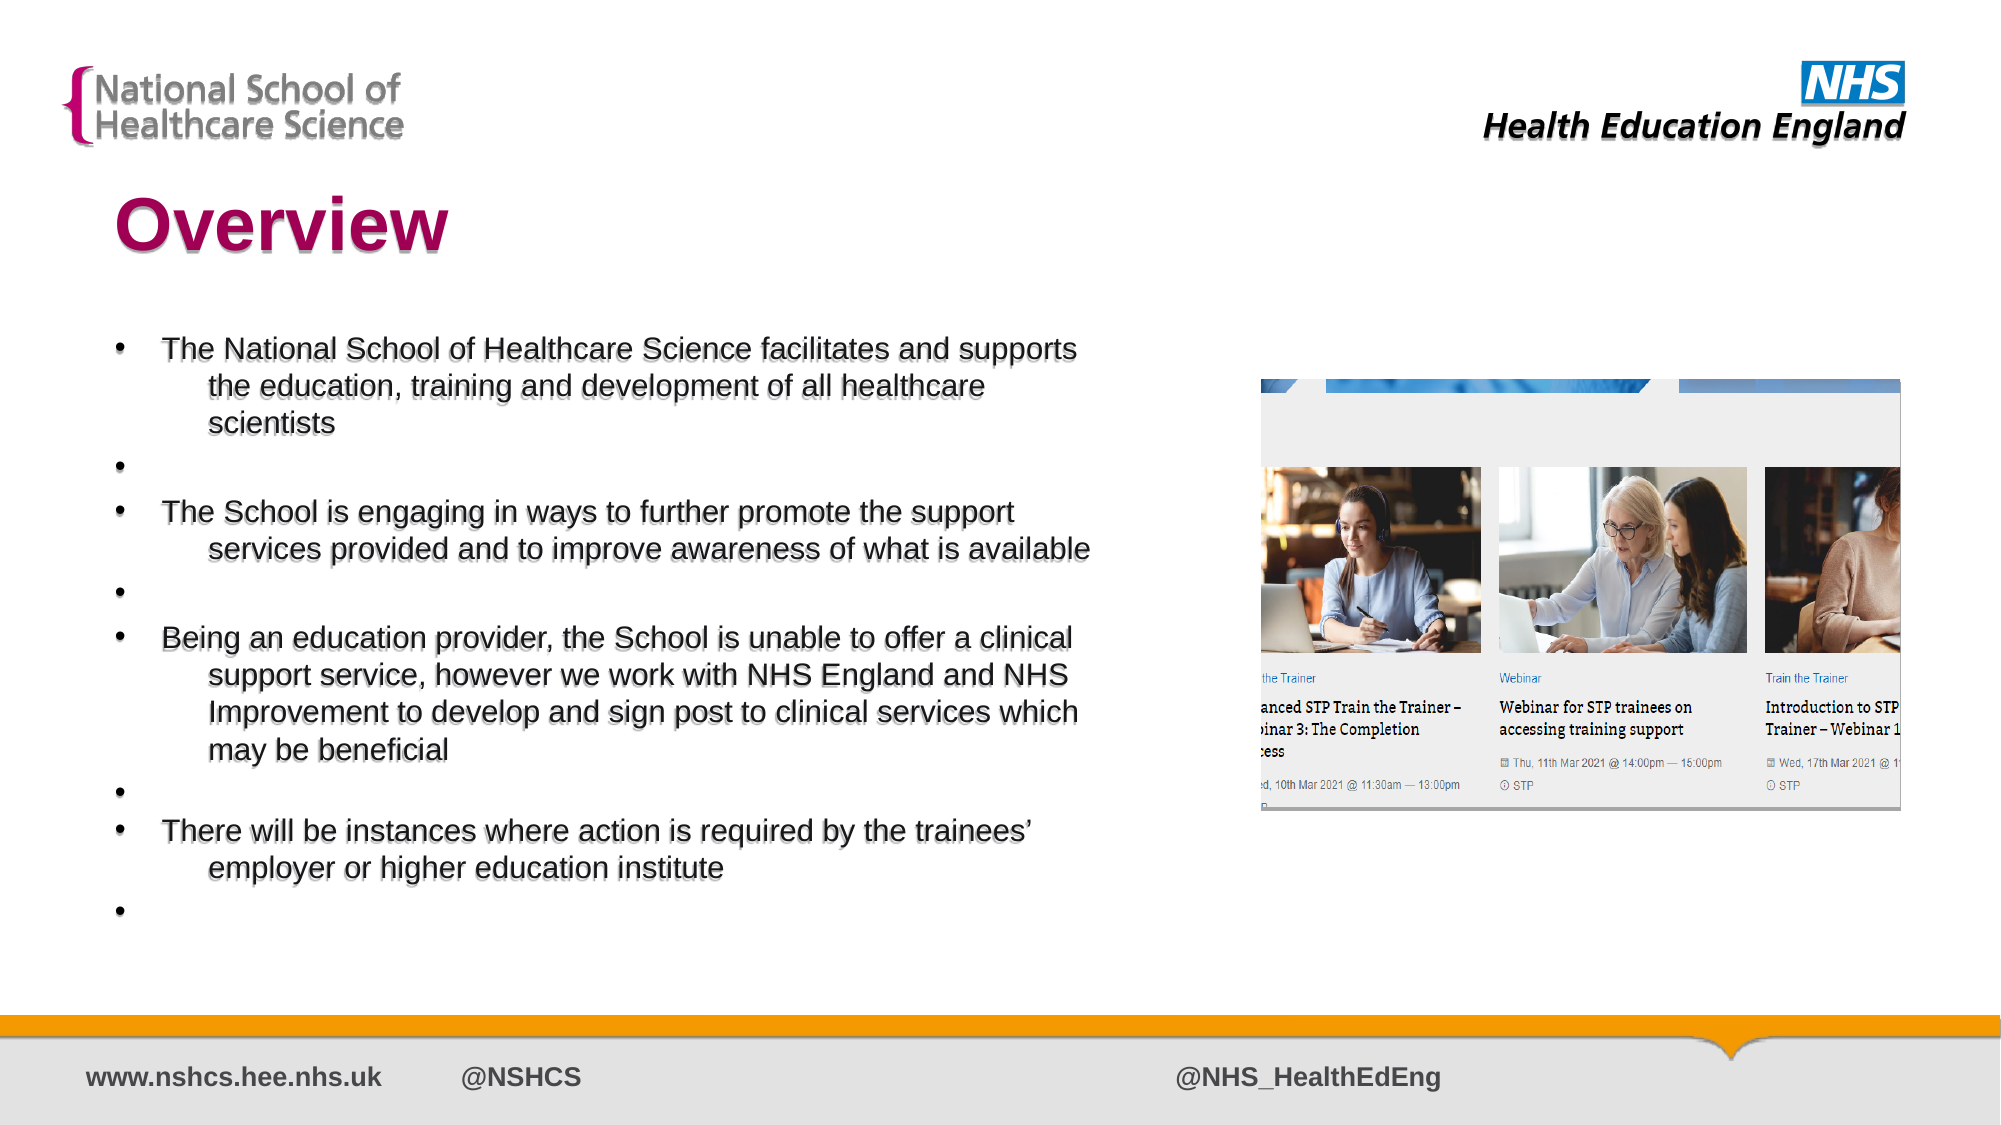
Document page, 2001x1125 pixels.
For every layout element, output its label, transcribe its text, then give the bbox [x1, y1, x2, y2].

title Overview [71, 158, 1772, 271]
list The National School of Healthcare Science facilitates and supports the education, training and development of all healthcare scientists The School is engaging in ways to further promote the support services provided and to improve awareness of what is available Being an education provider, the School is unable to offer a clinical support service, however we work with NHS England and NHS Improvement to develop and sign post to clinical services which may be beneficial There will be instances where action is required by the trainees’ employer or higher education institute [77, 270, 1247, 998]
picture [1261, 379, 1901, 807]
